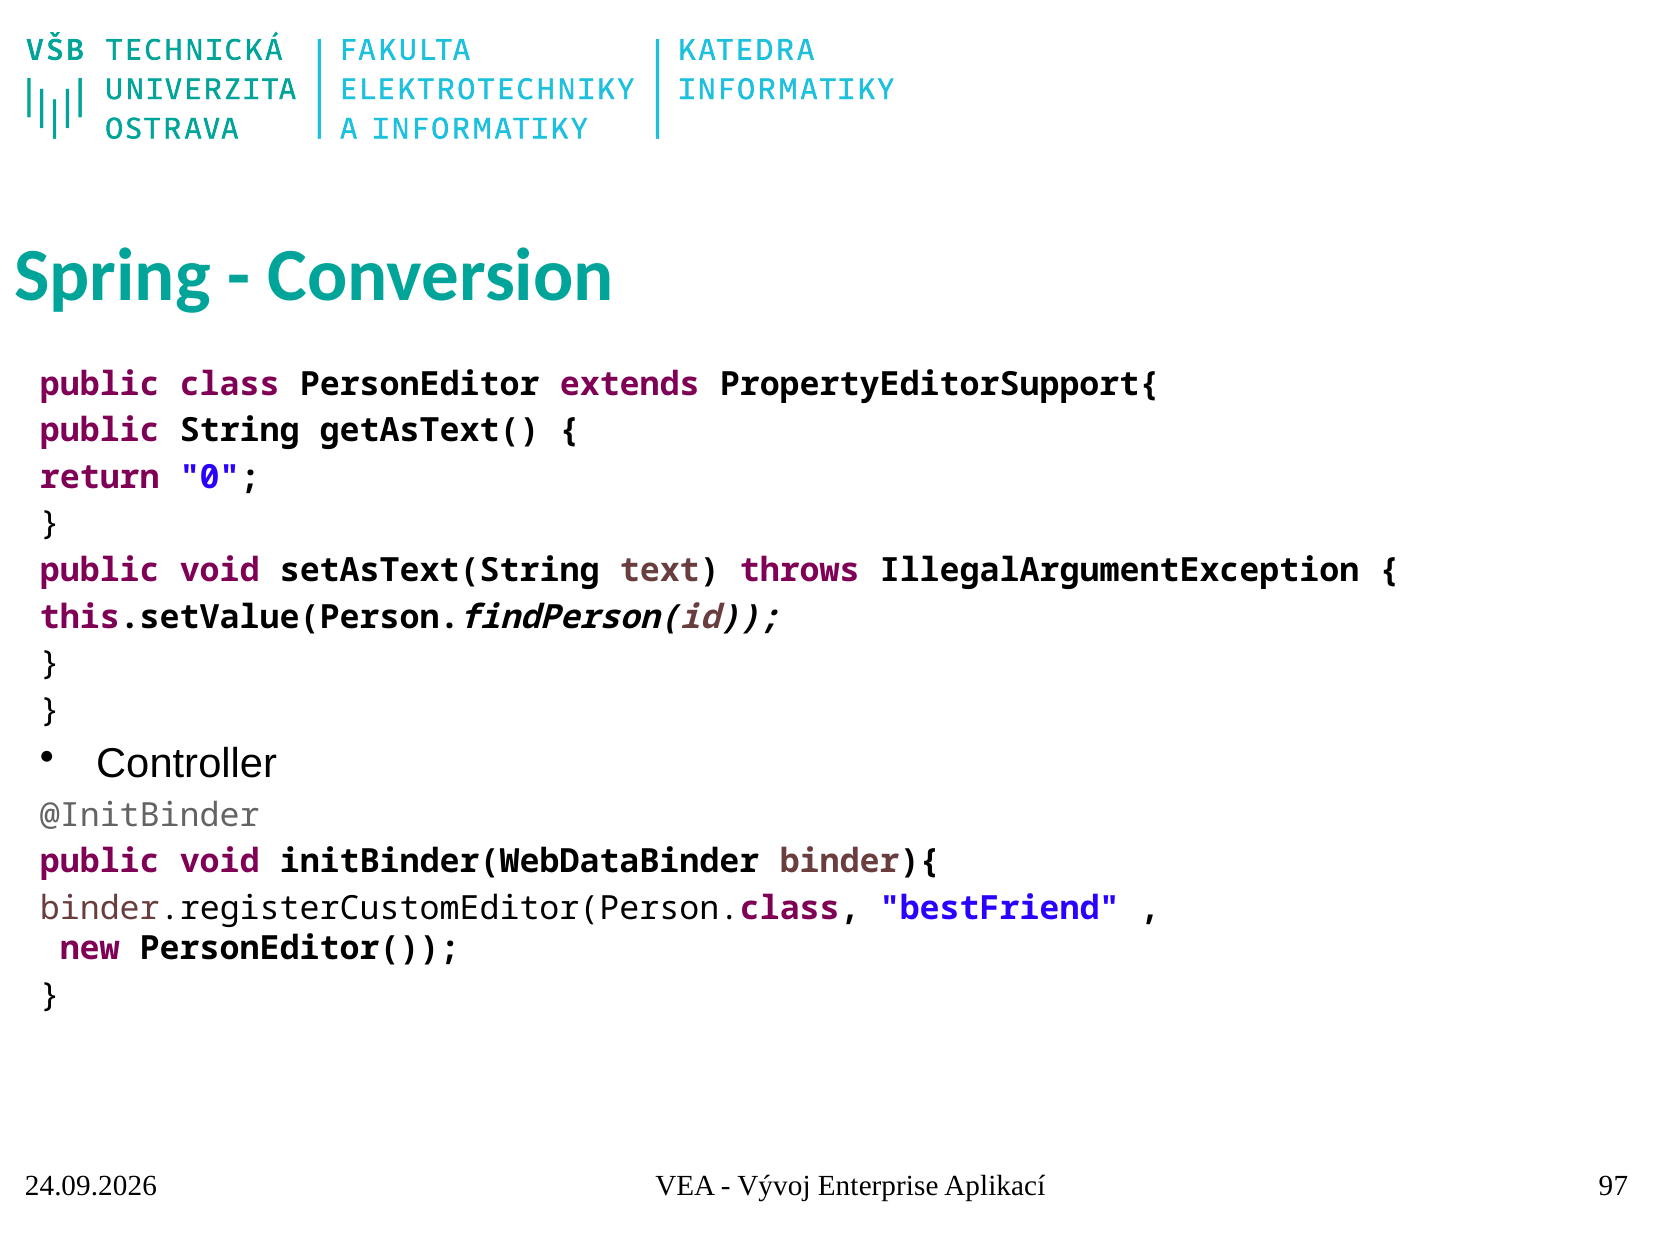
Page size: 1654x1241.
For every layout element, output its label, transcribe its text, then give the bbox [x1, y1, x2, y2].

picture [26, 31, 894, 139]
list public class PersonEditor extends PropertyEditorSupport{ public String getAsText() { return "0"; } public void setAsText(String text) throws IllegalArgumentException { this.setValue(Person.findPerson(id)); } } Controller @InitBinder public void initBinder(WebDataBinder binder){ binder.registerCustomEditor(Person.class, "bestFriend" , new PersonEditor()); } [24, 354, 1629, 1146]
title Spring - Conversion [14, 165, 1619, 319]
